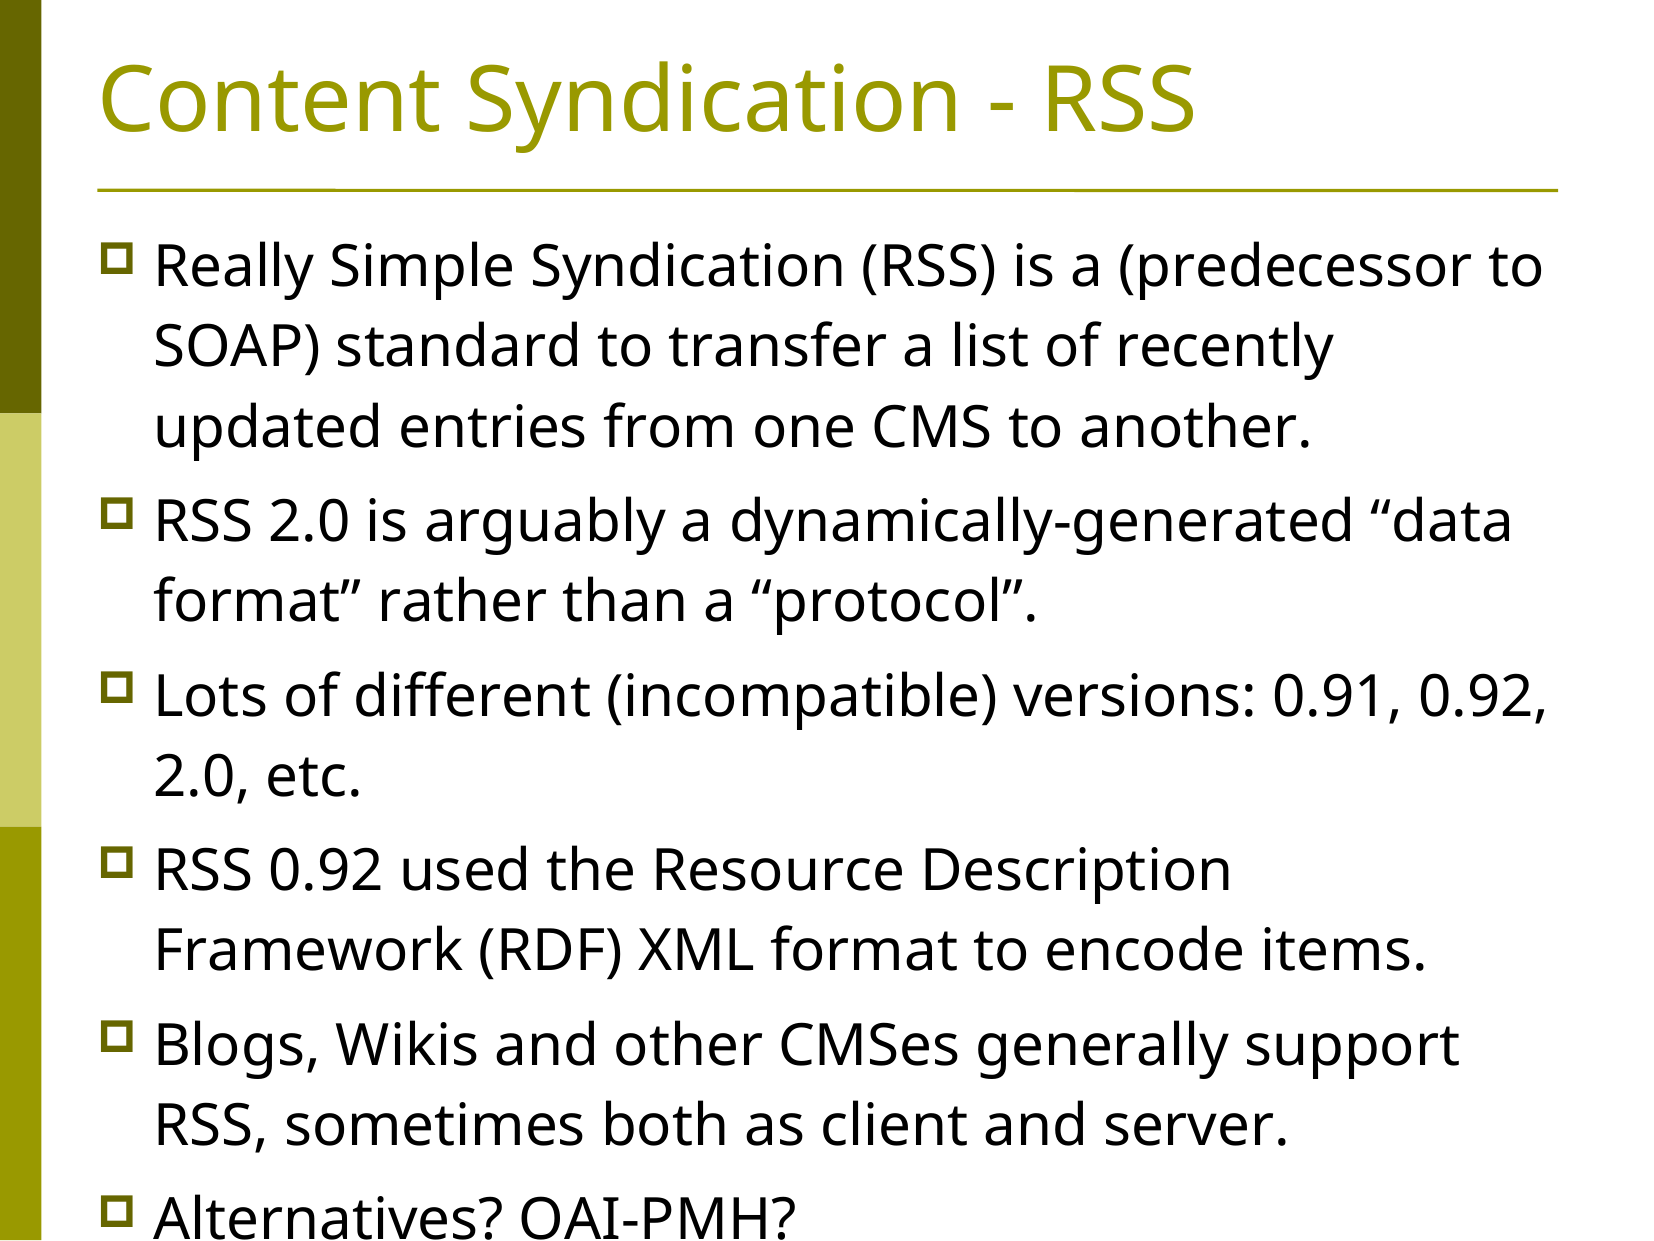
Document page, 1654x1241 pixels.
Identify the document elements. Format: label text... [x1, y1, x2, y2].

title Content Syndication - RSS [82, 0, 1571, 164]
list Really Simple Syndication (RSS) is a (predecessor to SOAP) standard to transfer a list of recently updated entries from one CMS to another. RSS 2.0 is arguably a dynamically-generated “data format” rather than a “protocol”. Lots of different (incompatible) versions: 0.91, 0.92, 2.0, etc. RSS 0.92 used the Resource Description Framework (RDF) XML format to encode items. Blogs, Wikis and other CMSes generally support RSS, sometimes both as client and server. Alternatives? OAI-PMH? [82, 216, 1571, 1193]
